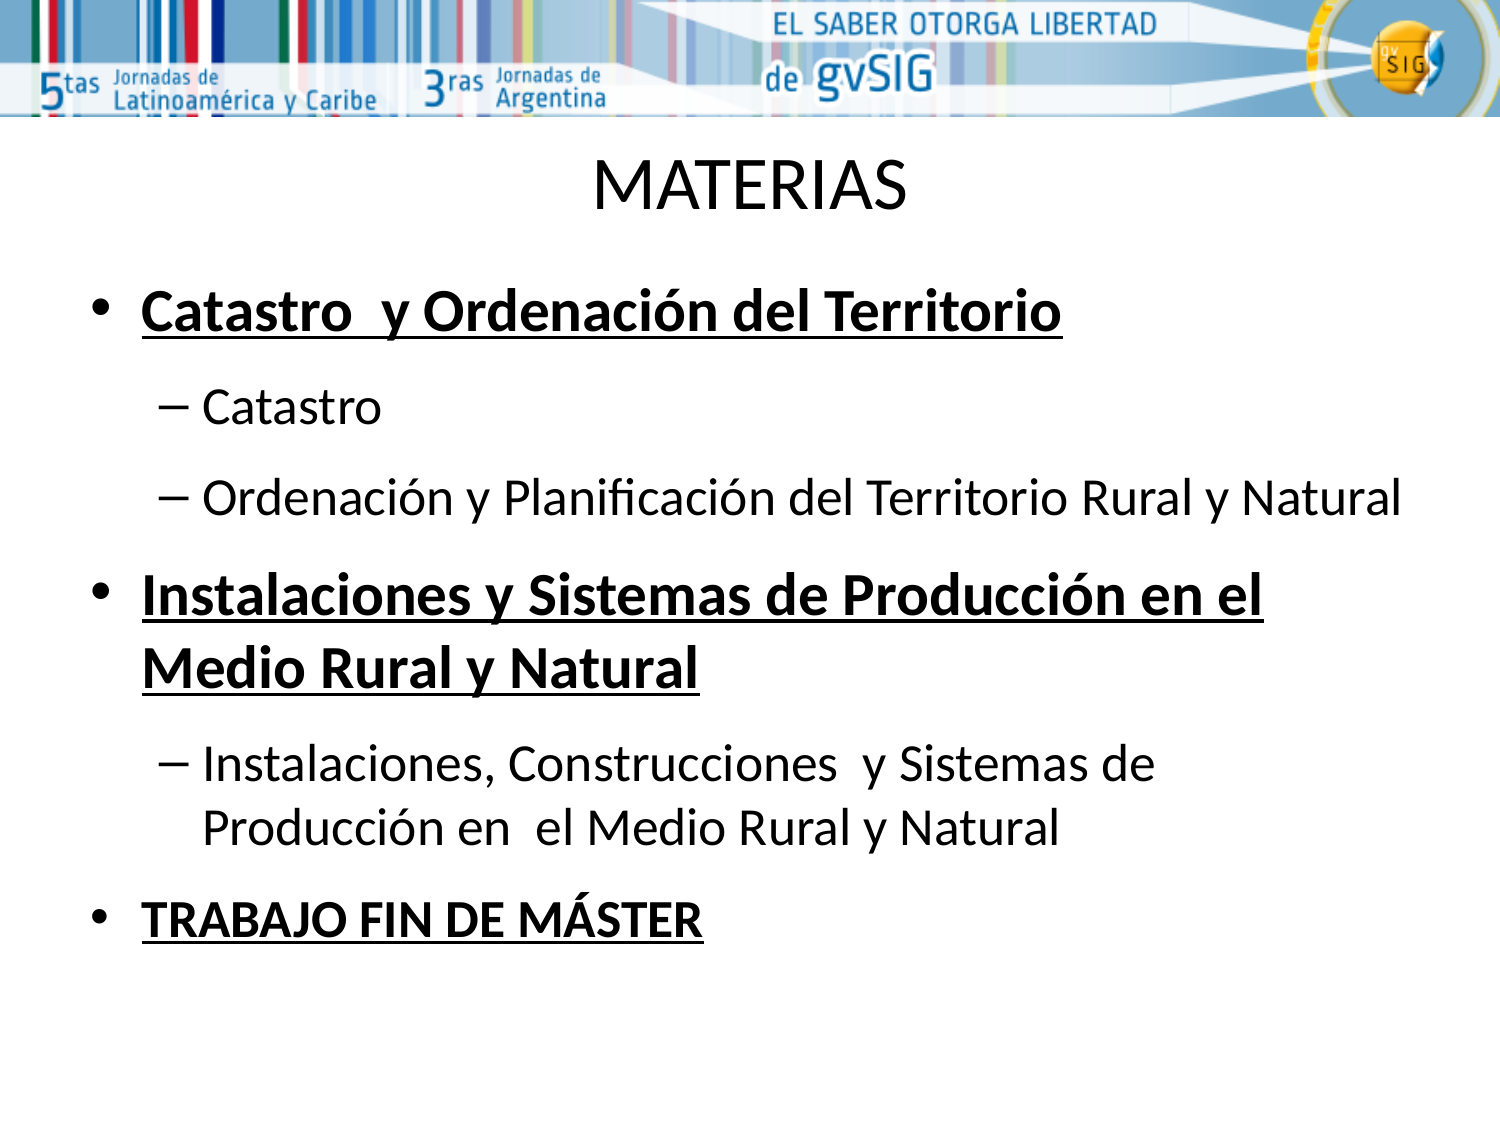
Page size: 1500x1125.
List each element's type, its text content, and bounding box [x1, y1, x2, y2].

title MATERIAS [75, 125, 1425, 233]
list Catastro y Ordenación del Territorio Catastro Ordenación y Planificación del Territorio Rural y Natural Instalaciones y Sistemas de Producción en el Medio Rural y Natural Instalaciones, Construcciones y Sistemas de Producción en el Medio Rural y Natural TRABAJO FIN DE MÁSTER [75, 262, 1425, 1005]
picture [0, 0, 1500, 117]
